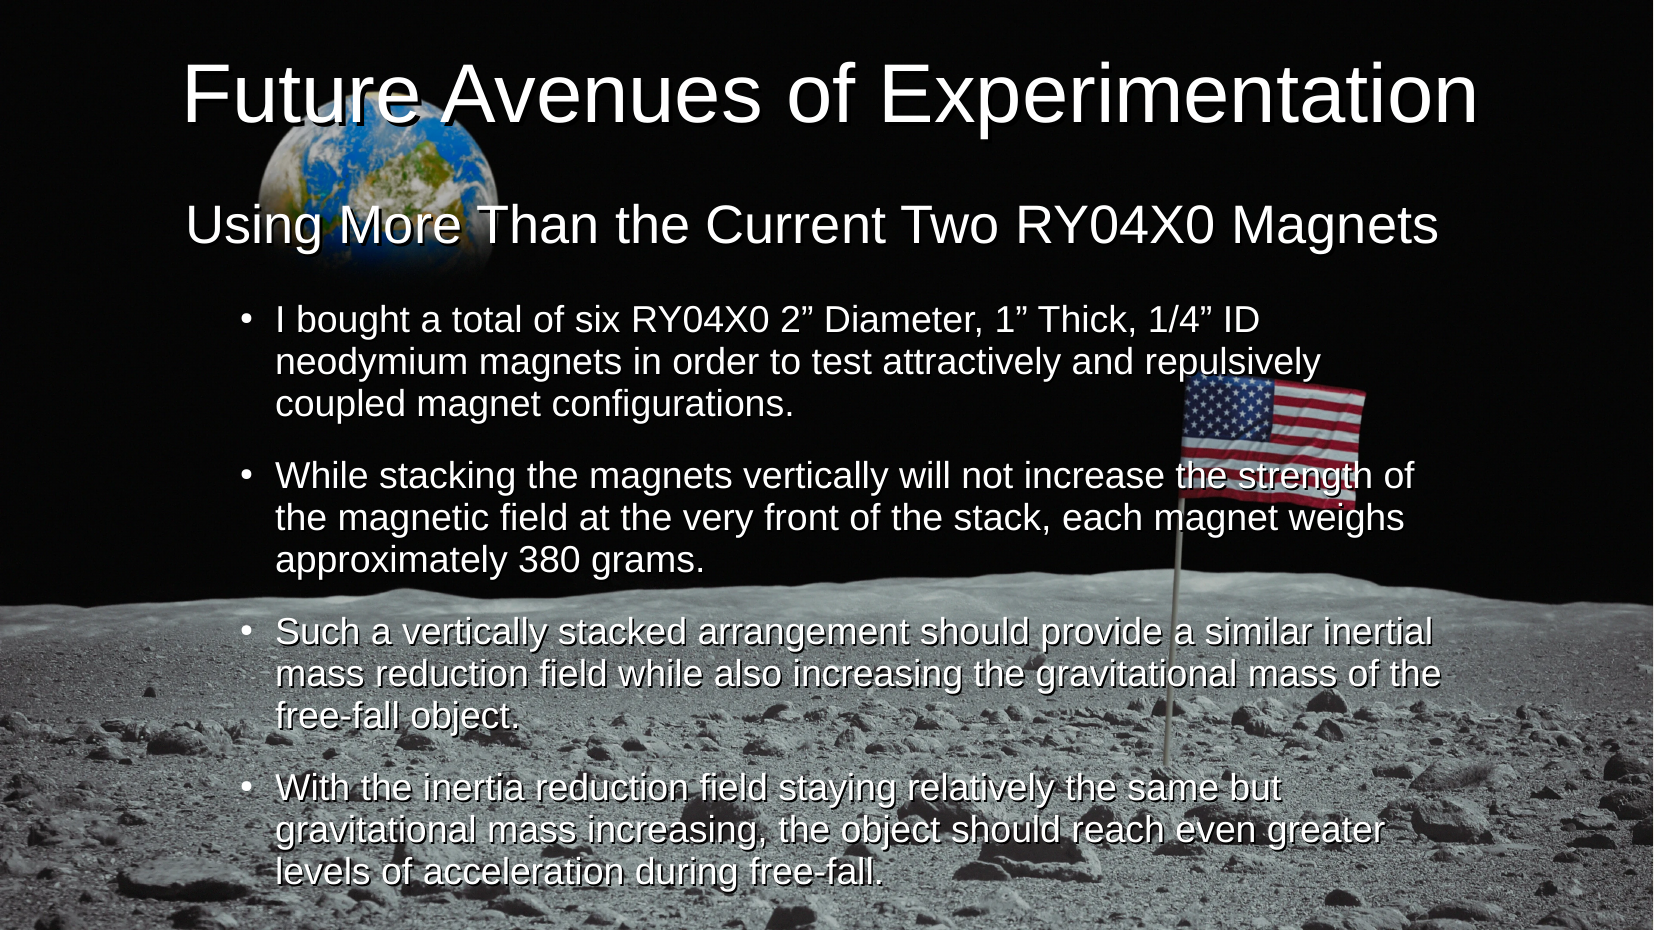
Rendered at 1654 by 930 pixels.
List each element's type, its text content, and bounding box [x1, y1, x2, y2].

text_box Using More Than the Current Two RY04X0 Magnets [170, 187, 1463, 324]
picture [0, 0, 1654, 930]
text_box I bought a total of six RY04X0 2” Diameter, 1” Thick, 1/4” ID neodymium magnets in order to test attractively and repulsively coupled magnet configurations. While stacking the magnets vertically will not increase the strength of the magnetic field at the very front of the stack, each magnet weighs approximately 380 grams. Such a vertically stacked arrangement should provide a similar inertial mass reduction field while also increasing the gravitational mass of the free-fall object. With the inertia reduction field staying relatively the same but gravitational mass increasing, the object should reach even greater levels of acceleration during free-fall. [225, 324, 1463, 901]
title Future Avenues of Experimentation [87, 0, 1576, 188]
